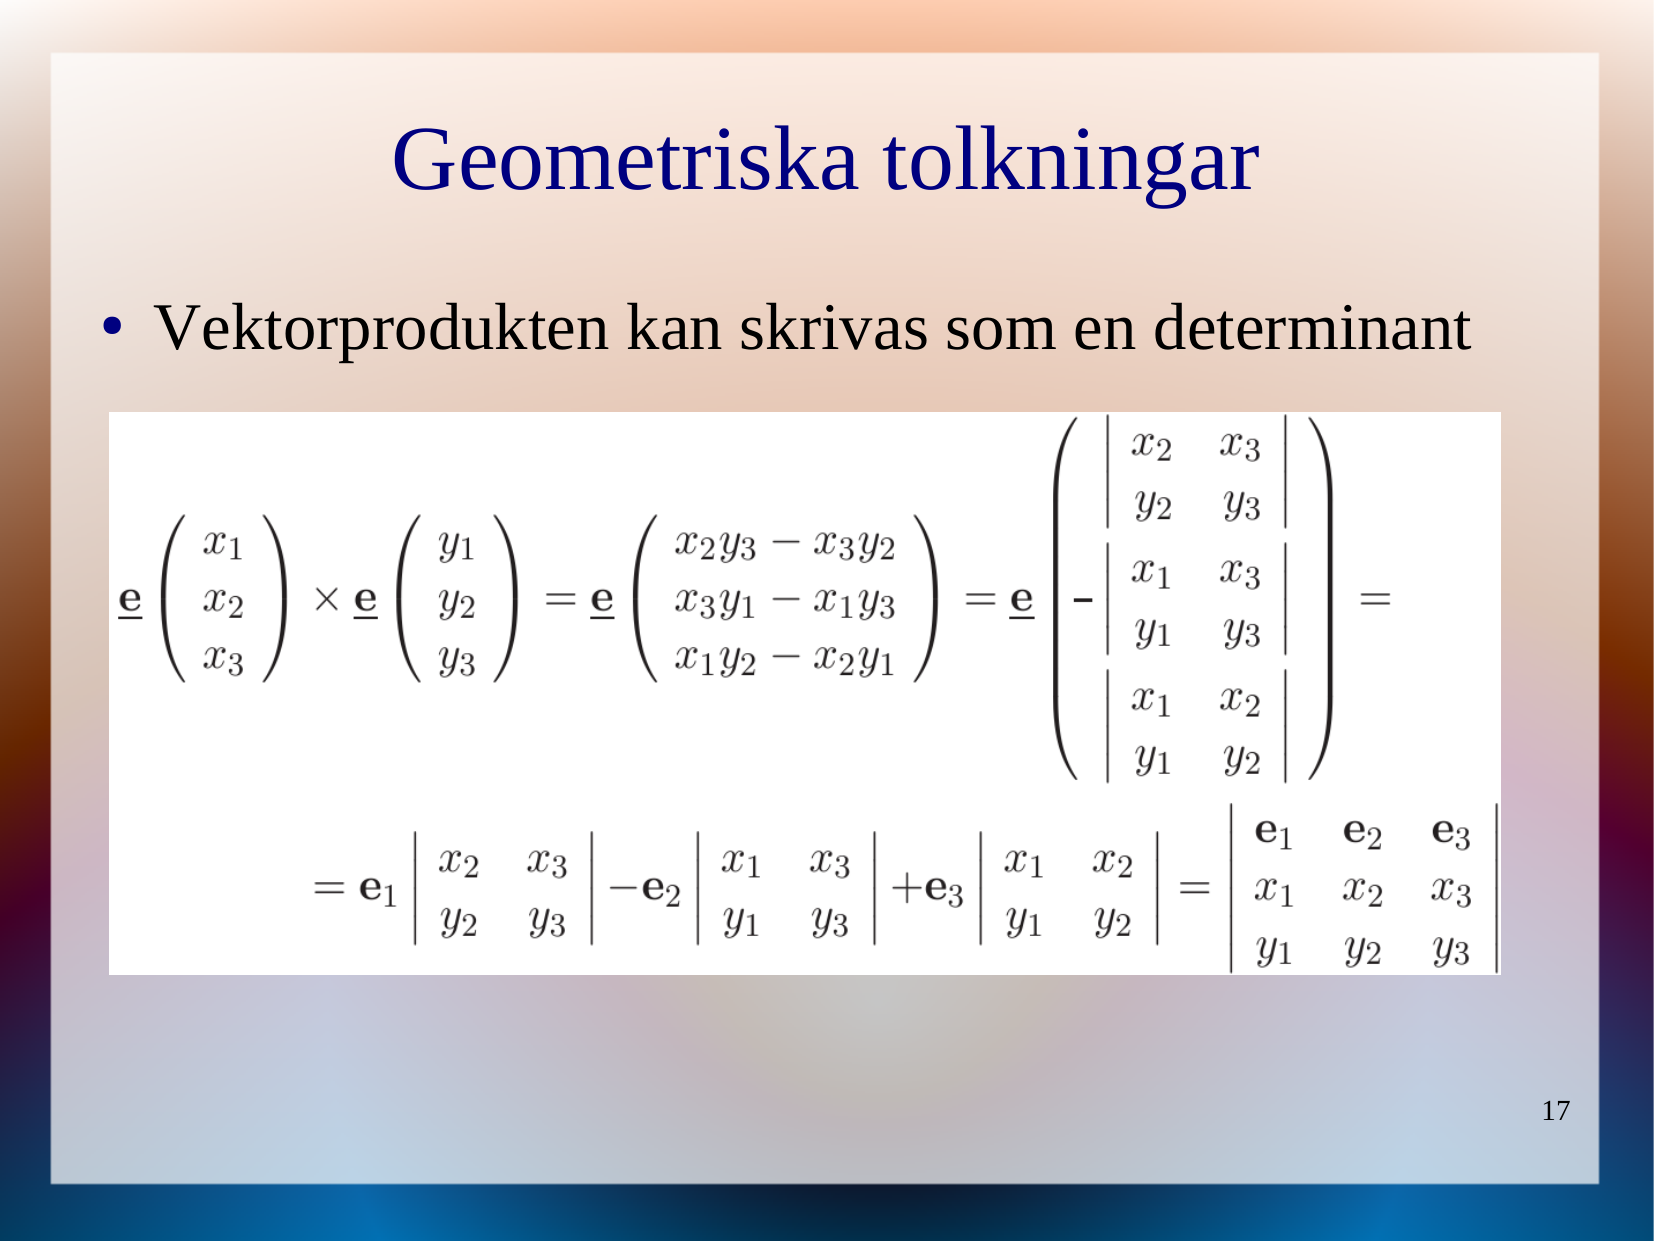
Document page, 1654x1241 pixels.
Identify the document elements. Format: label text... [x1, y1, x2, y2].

list Vektorprodukten kan skrivas som en determinant [82, 290, 1571, 1094]
picture [0, 0, 1654, 1241]
title Geometriska tolkningar [82, 62, 1571, 256]
